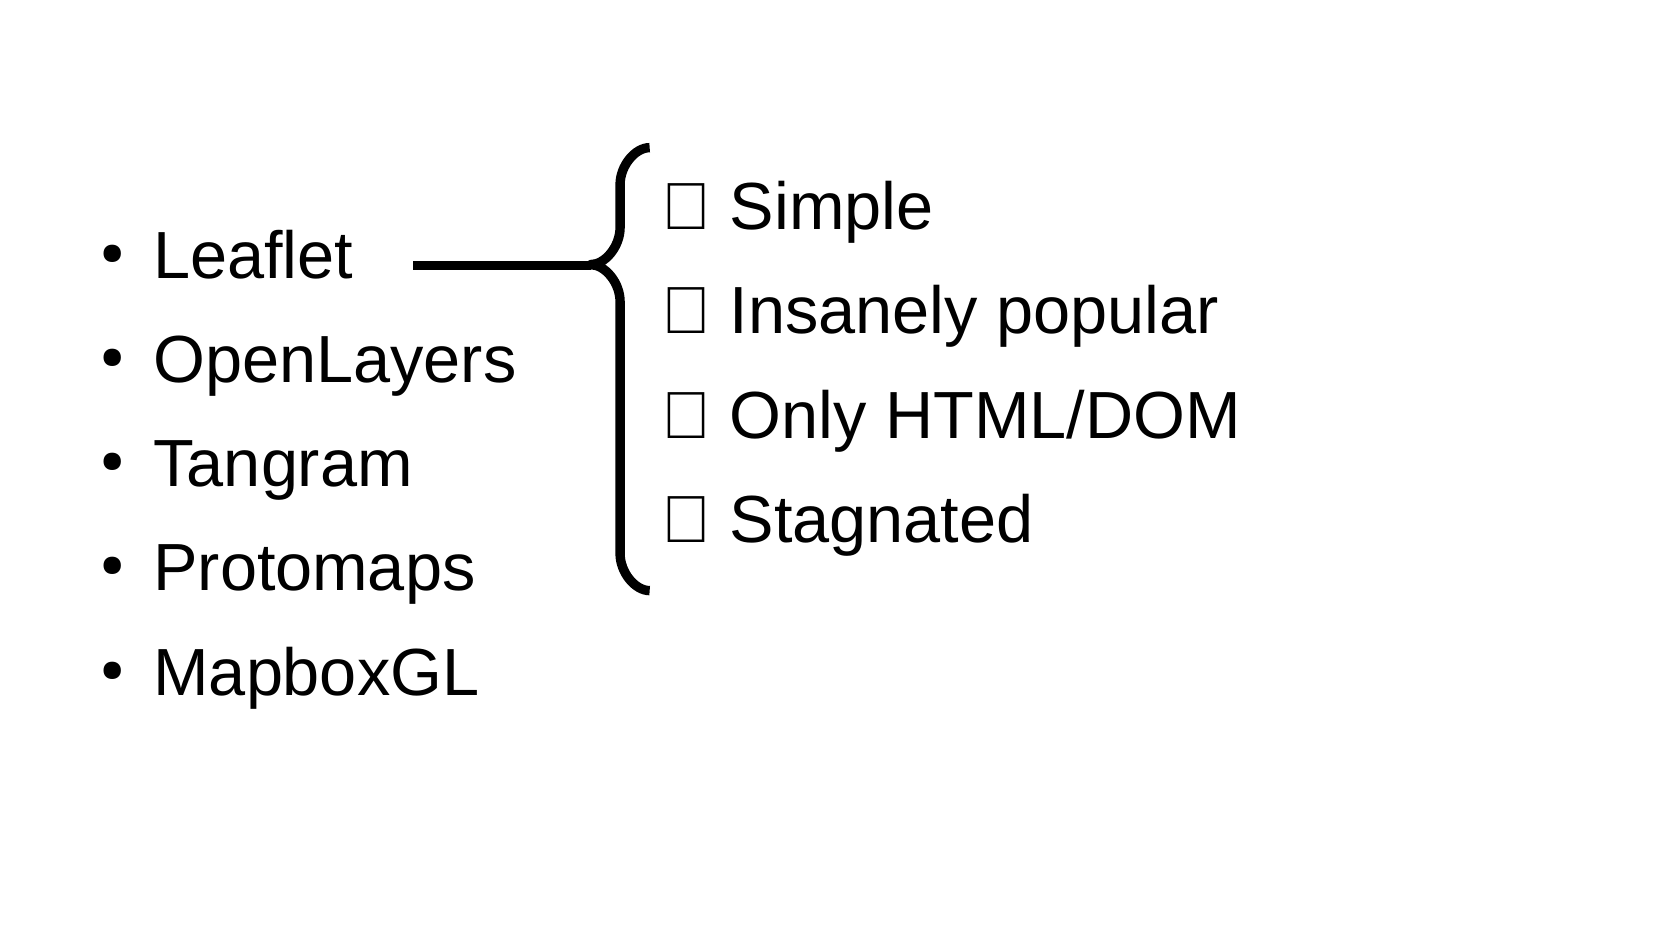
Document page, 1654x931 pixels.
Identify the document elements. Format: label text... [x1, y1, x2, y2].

list ✅ Simple ✅ Insanely popular 🔷 Only HTML/DOM ❌ Stagnated [661, 169, 1388, 709]
list Leaflet OpenLayers Tangram Protomaps MapboxGL [82, 217, 809, 758]
